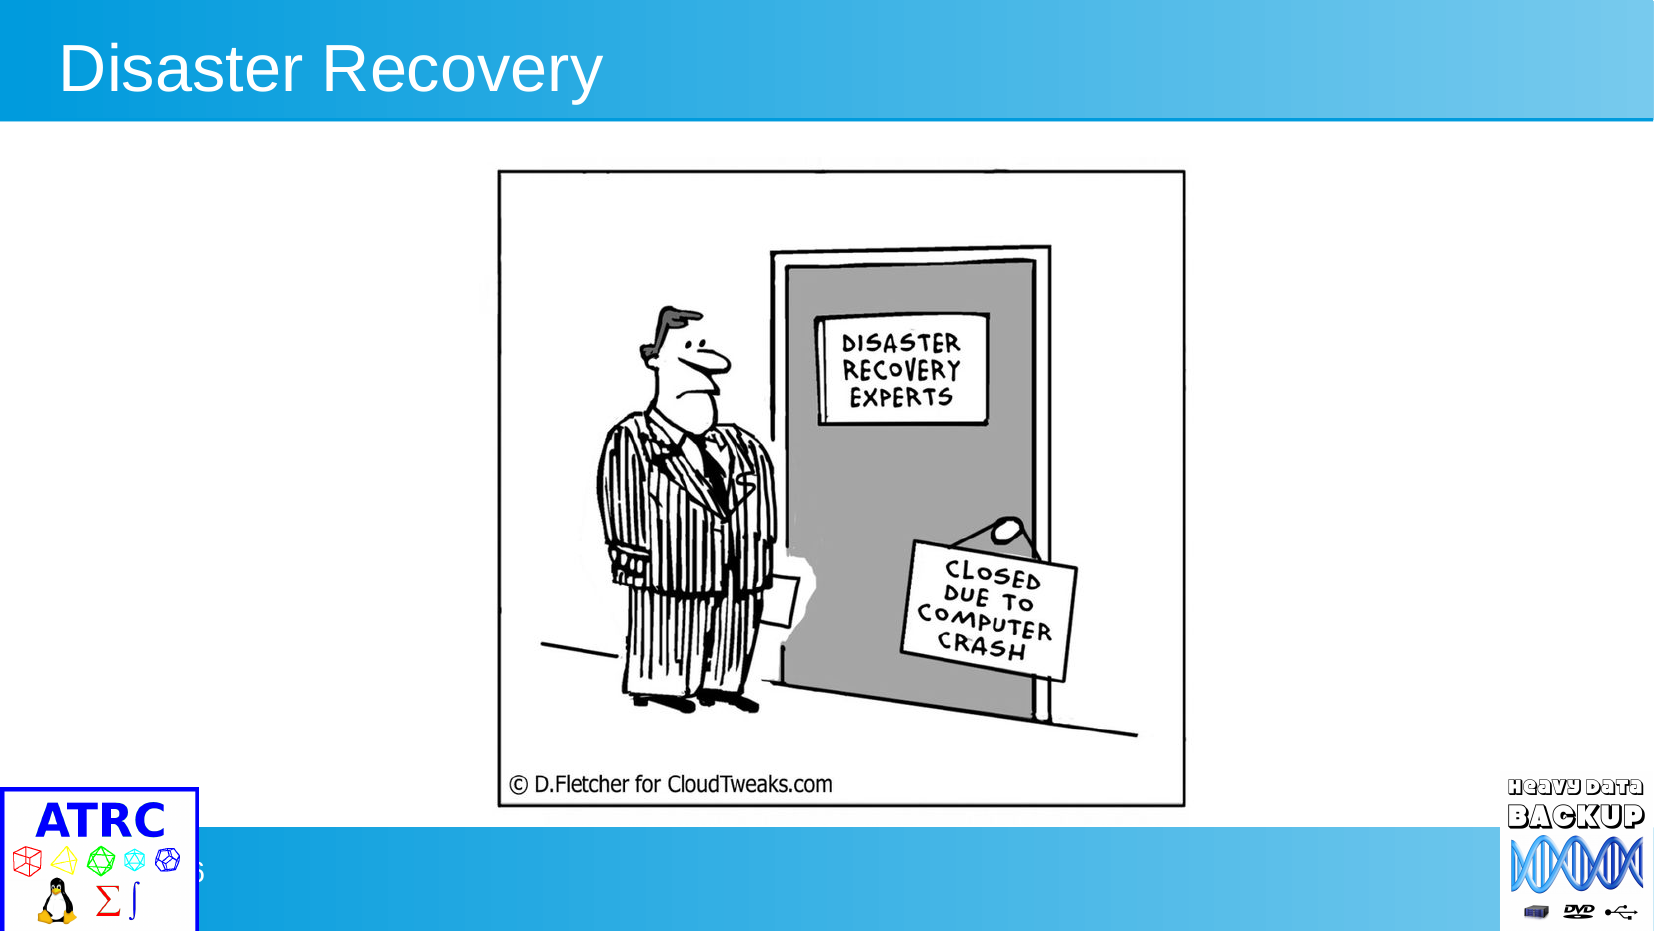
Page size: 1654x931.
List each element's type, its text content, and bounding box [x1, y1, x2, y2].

picture [0, 787, 199, 931]
picture [479, 157, 1201, 826]
title Disaster Recovery [59, 29, 1595, 108]
picture [1500, 771, 1654, 931]
